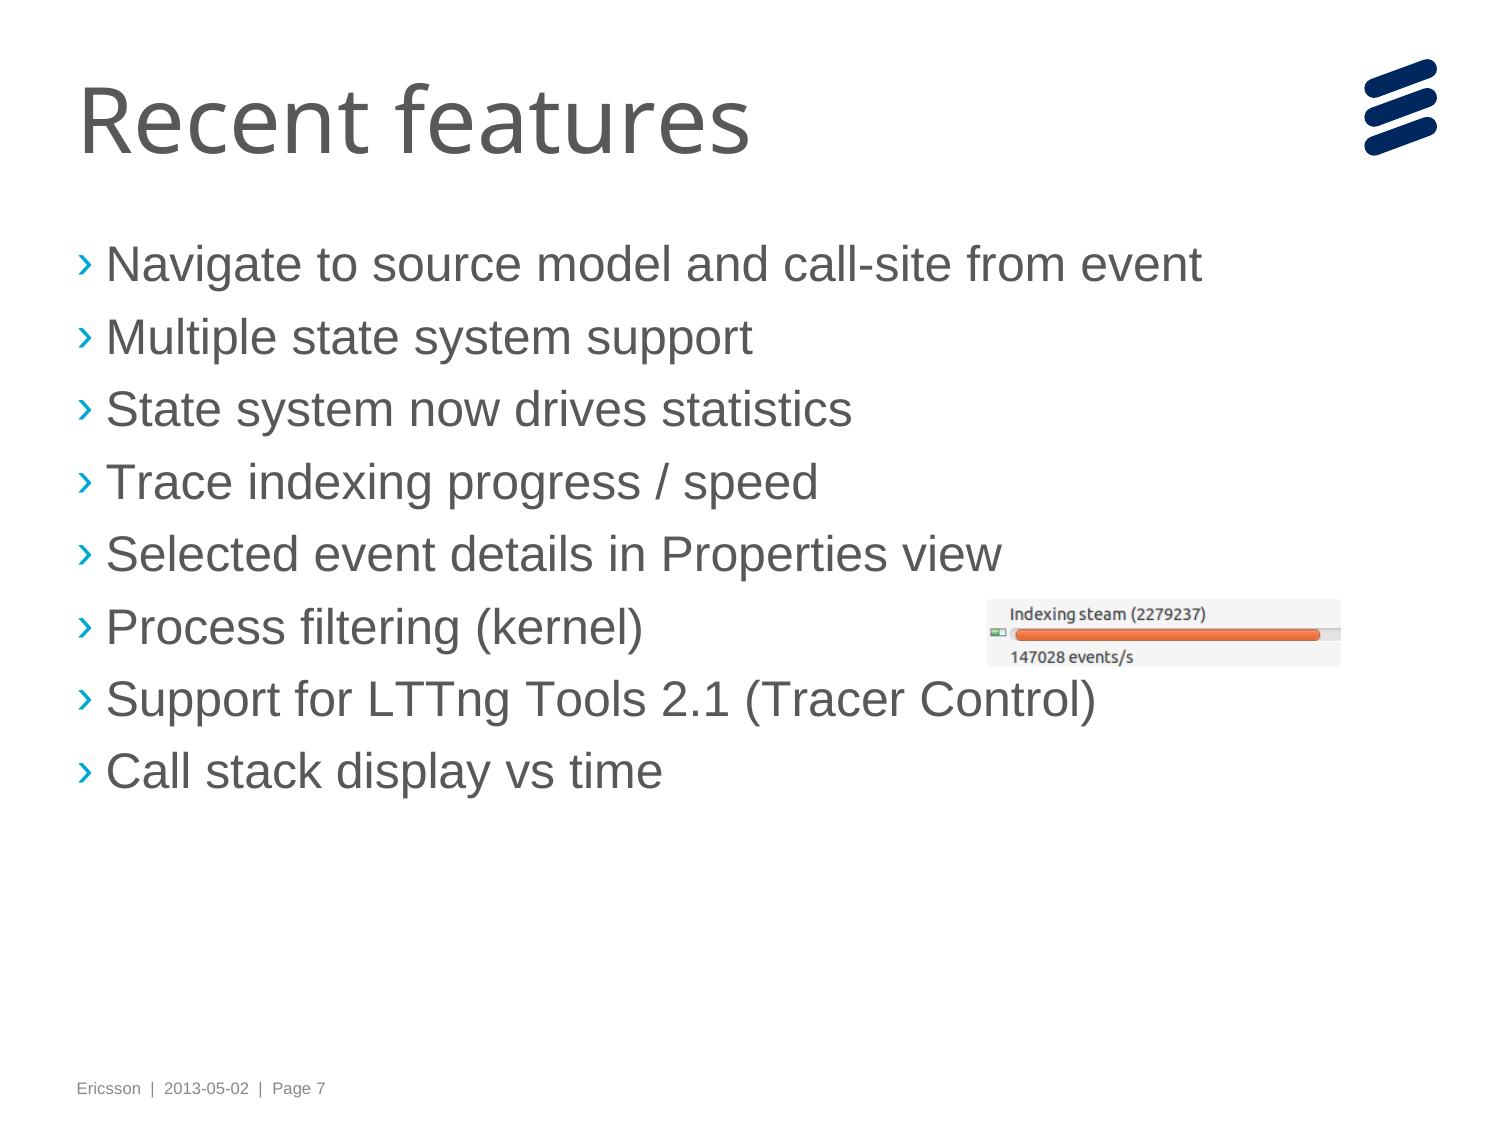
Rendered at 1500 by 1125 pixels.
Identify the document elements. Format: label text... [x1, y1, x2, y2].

title Recent features [64, 39, 1295, 218]
list Navigate to source model and call-site from event Multiple state system support State system now drives statistics Trace indexing progress / speed Selected event details in Properties view Process filtering (kernel) Support for LTTng Tools 2.1 (Tracer Control) Call stack display vs time [64, 231, 1435, 872]
